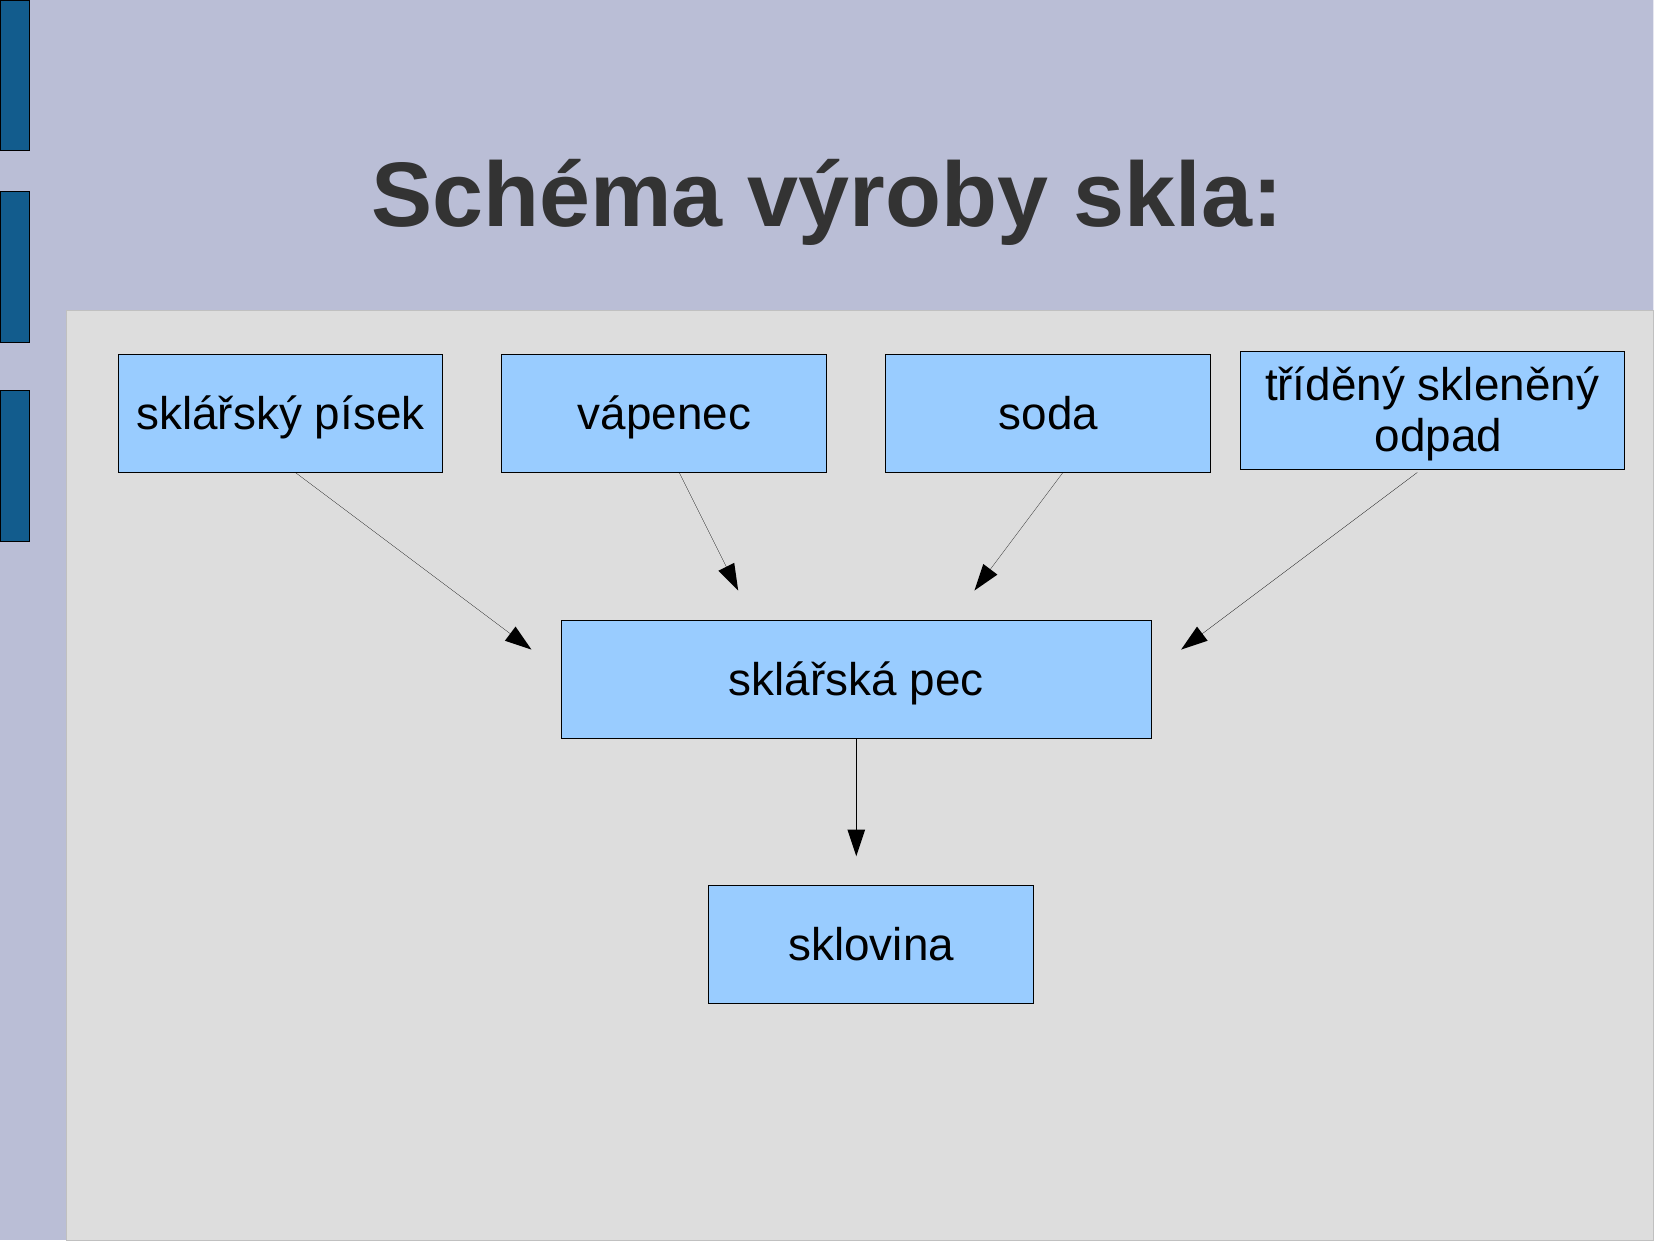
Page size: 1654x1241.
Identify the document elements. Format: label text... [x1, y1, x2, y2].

text_box sklářská pec [561, 620, 1152, 739]
text_box sklovina [708, 885, 1034, 1004]
title Schéma výroby skla: [121, 98, 1534, 291]
text_box tříděný skleněný odpad [1240, 351, 1625, 470]
text_box sklářský písek [118, 354, 443, 473]
text_box soda [885, 354, 1211, 473]
text_box vápenec [501, 354, 827, 473]
